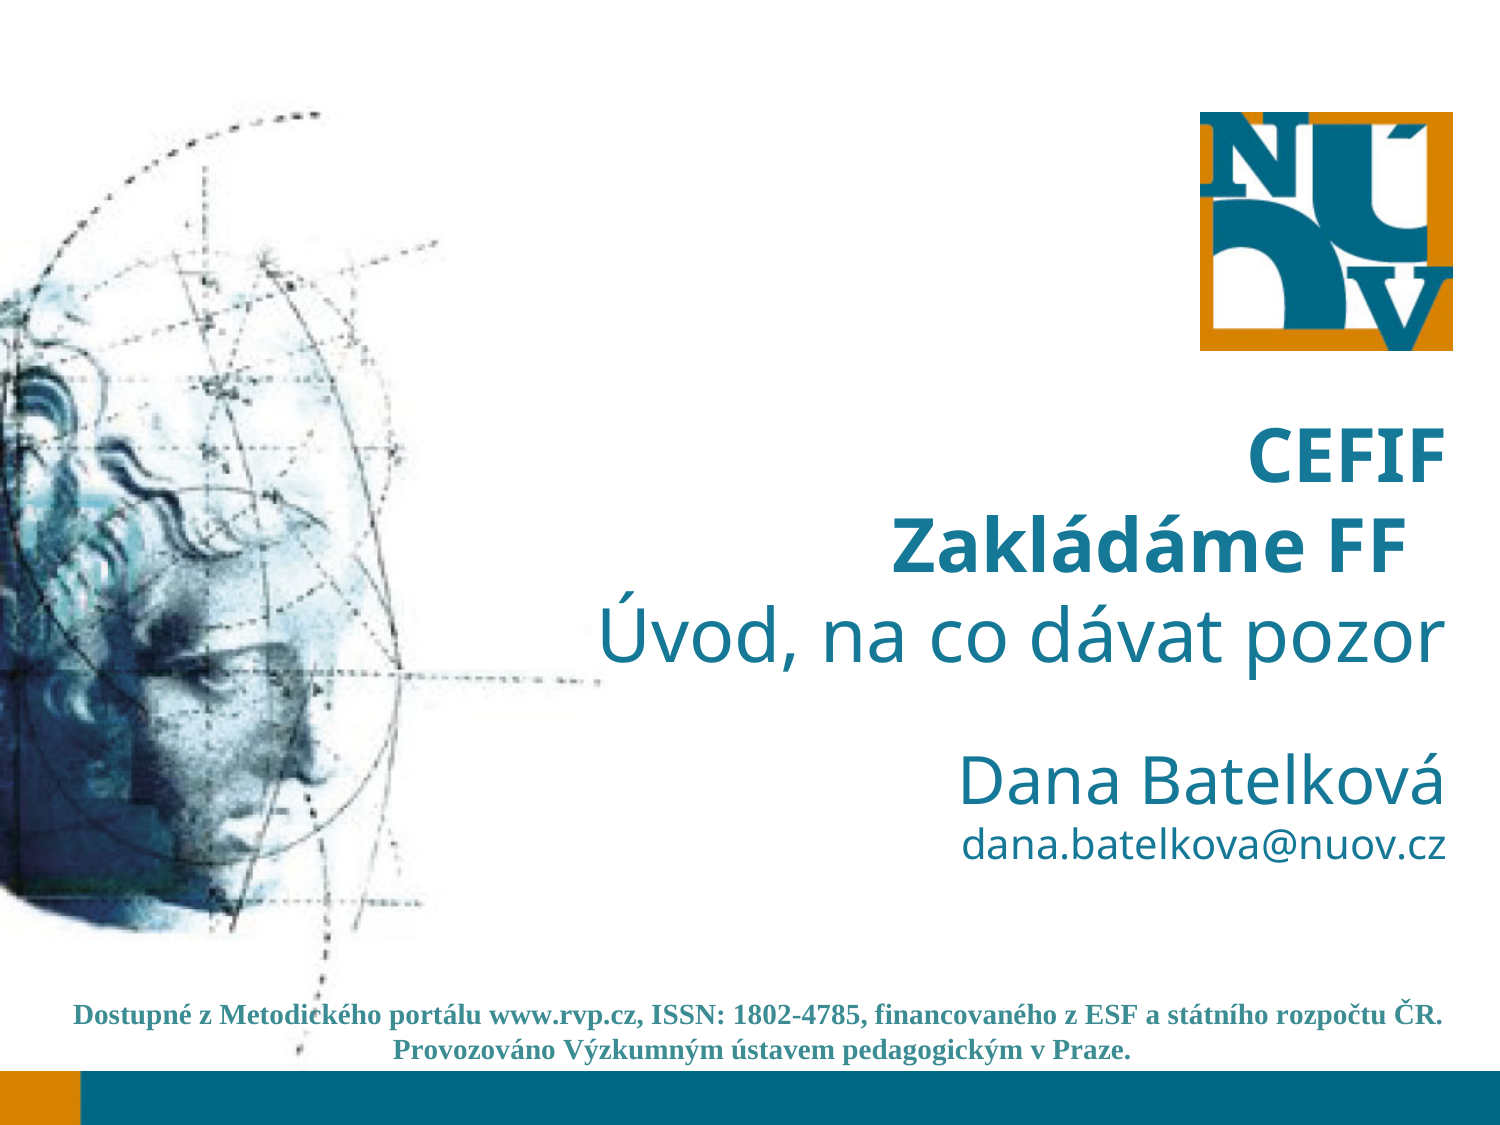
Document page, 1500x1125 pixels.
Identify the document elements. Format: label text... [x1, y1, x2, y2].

text_box CEFIF Zakládáme FF Úvod, na co dávat pozor Dana Batelková dana.batelkova@nuov.cz [387, 399, 1463, 876]
text_box Dostupné z Metodického portálu www.rvp.cz, ISSN: 1802-4785, financovaného z ESF a státního rozpočtu ČR. Provozováno Výzkumným ústavem pedagogickým v Praze. [24, 987, 1500, 1066]
text_box [0, 99, 1500, 1125]
text_box [1200, 112, 1453, 352]
